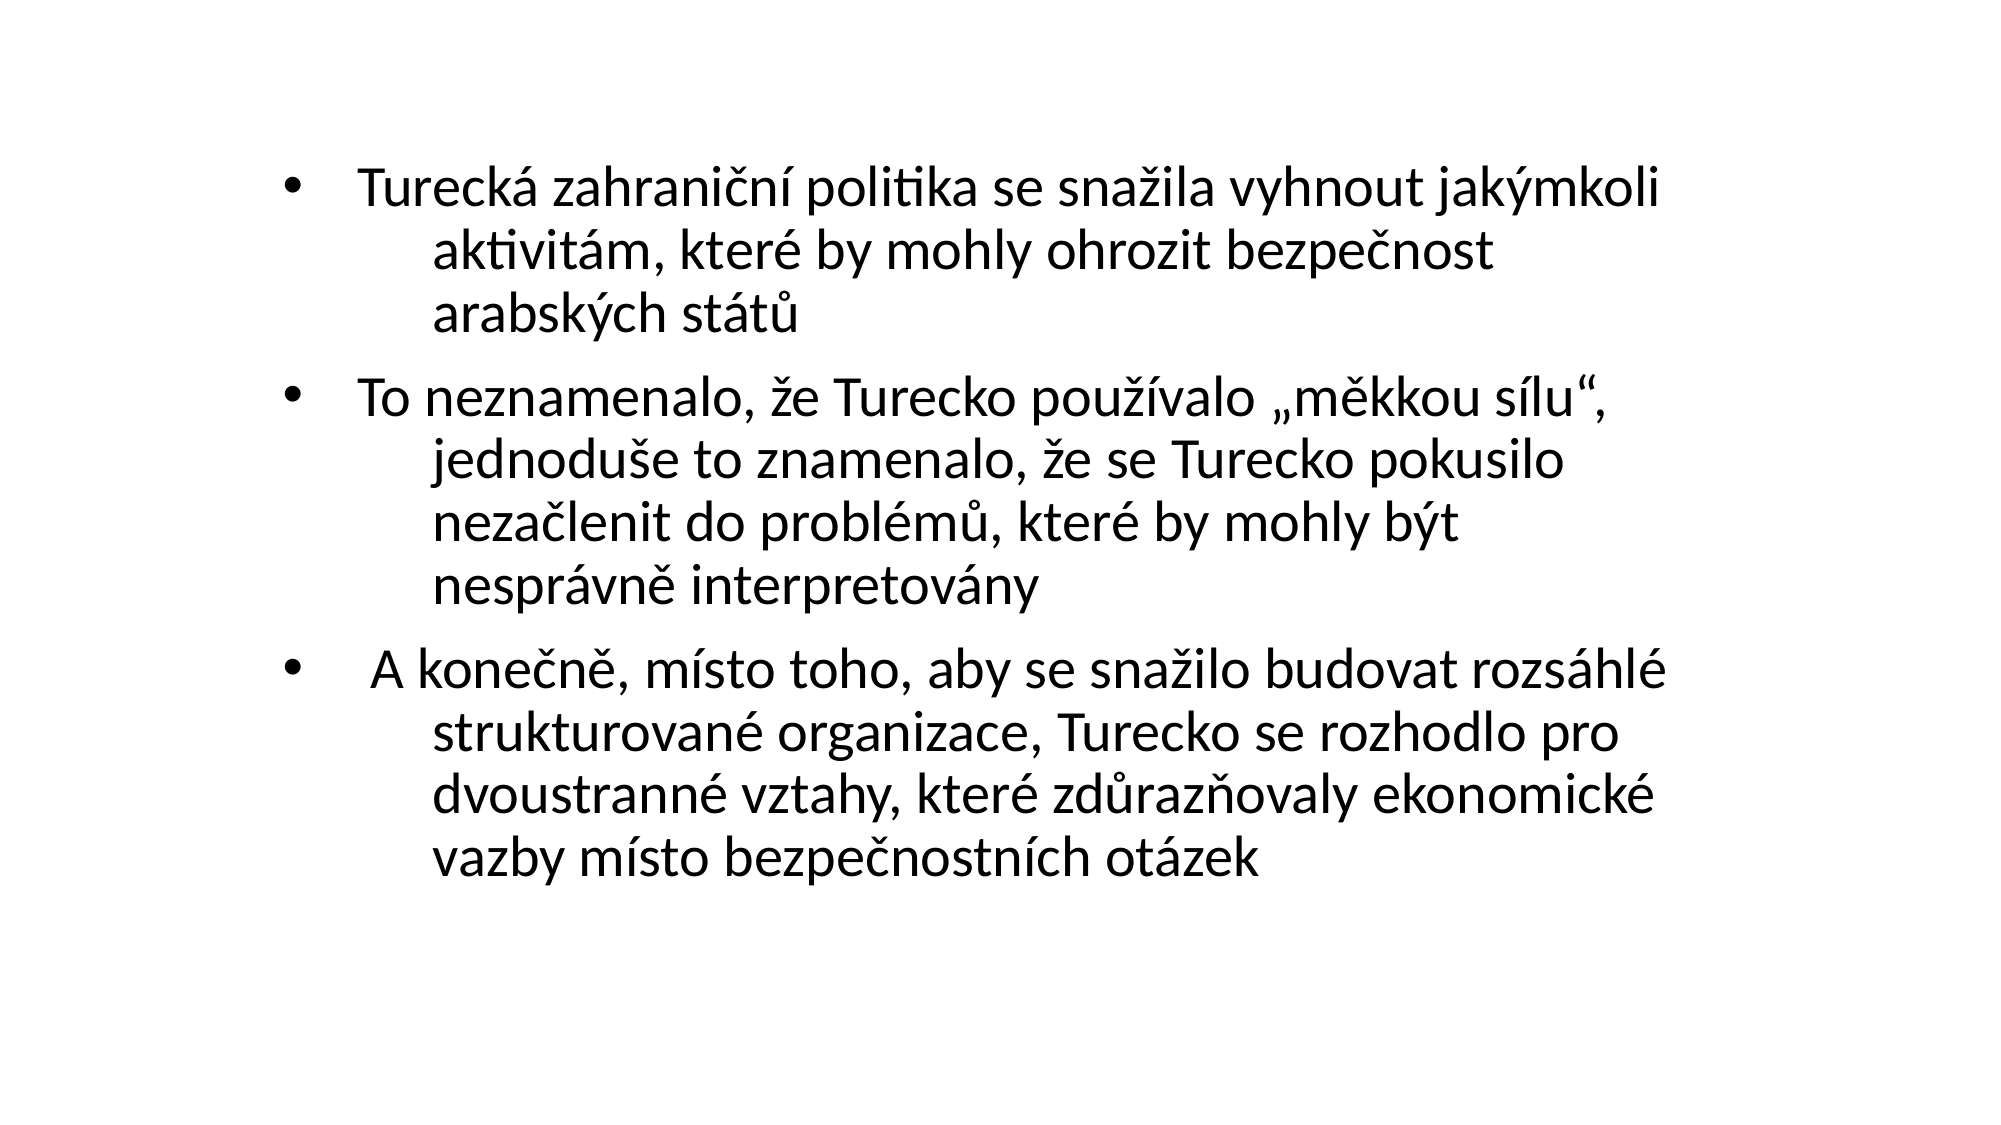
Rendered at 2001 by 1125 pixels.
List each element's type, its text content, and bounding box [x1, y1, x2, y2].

list Turecká zahraniční politika se snažila vyhnout jakýmkoli aktivitám, které by mohly ohrozit bezpečnost arabských států To neznamenalo, že Turecko používalo „měkkou sílu“, jednoduše to znamenalo, že se Turecko pokusilo nezačlenit do problémů, které by mohly být nesprávně interpretovány A konečně, místo toho, aby se snažilo budovat rozsáhlé strukturované organizace, Turecko se rozhodlo pro dvoustranné vztahy, které zdůrazňovaly ekonomické vazby místo bezpečnostních otázek [267, 148, 1733, 1106]
